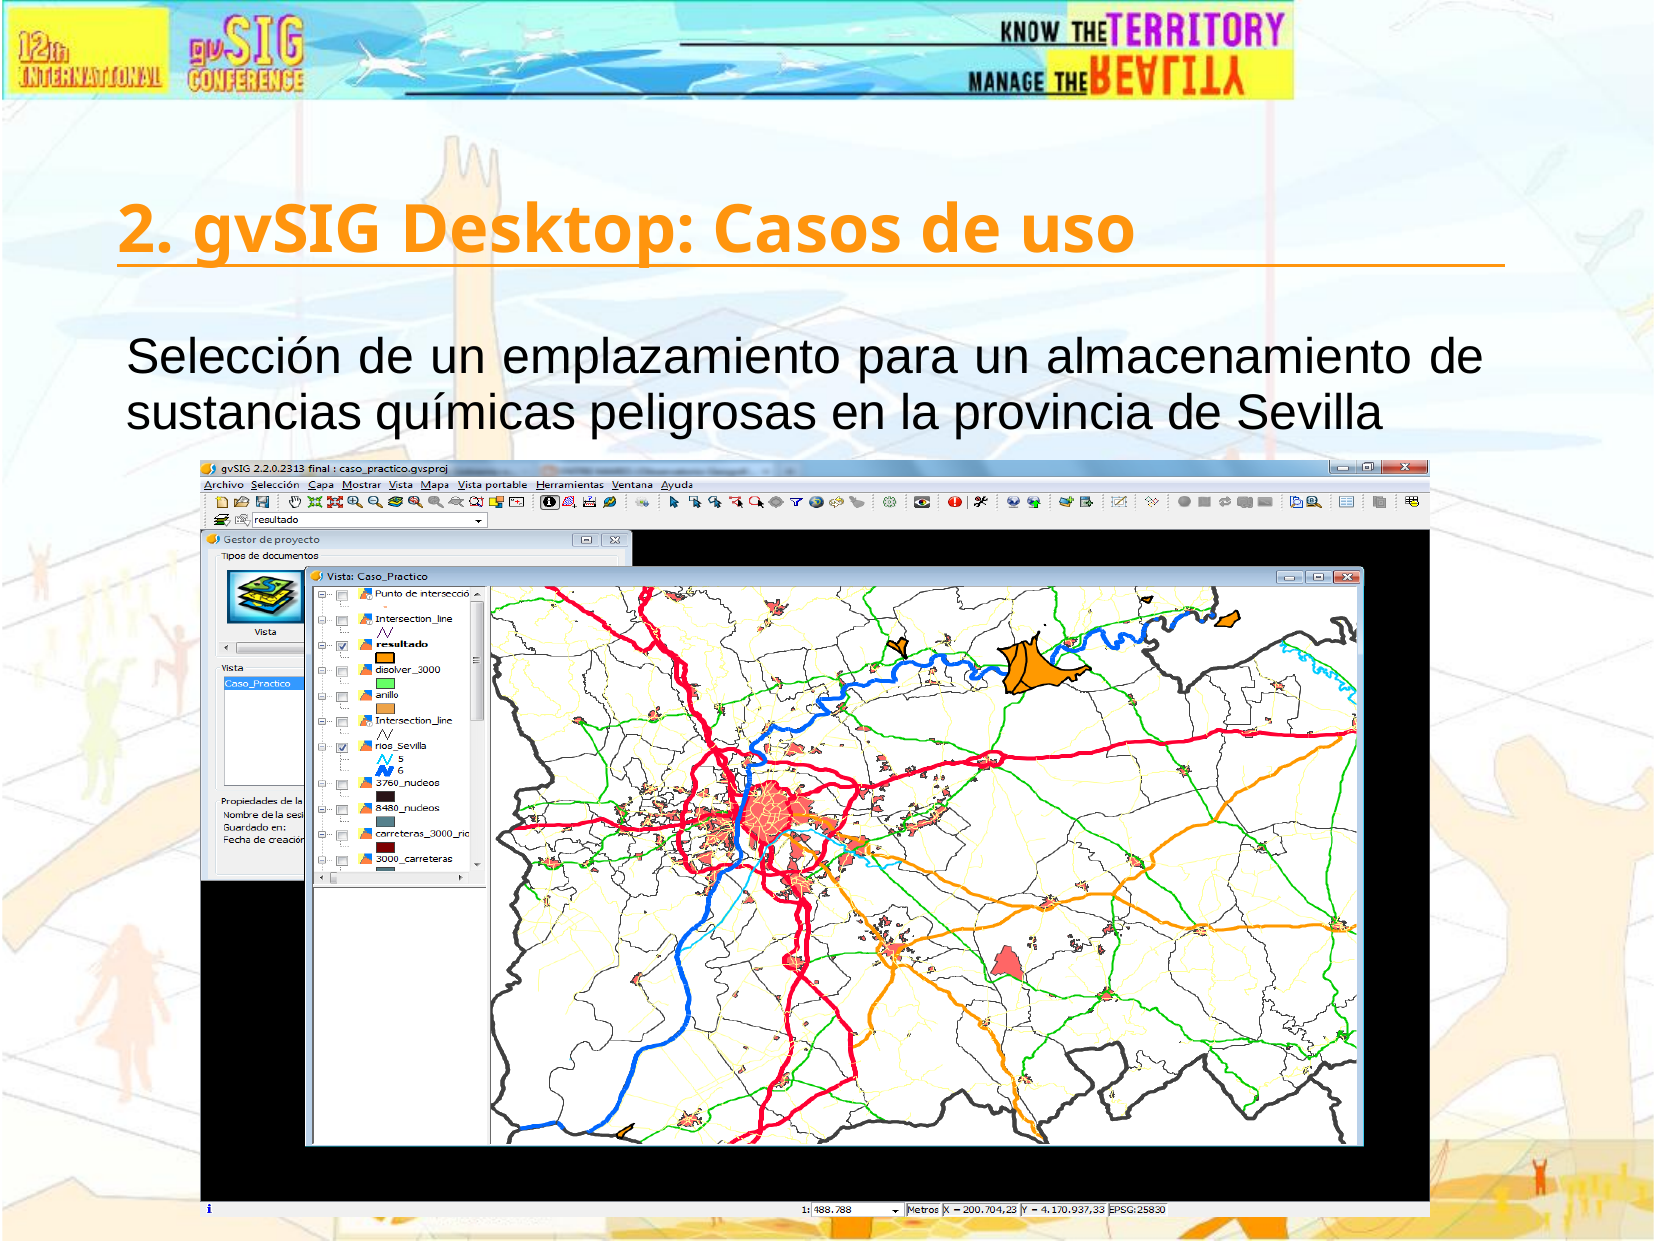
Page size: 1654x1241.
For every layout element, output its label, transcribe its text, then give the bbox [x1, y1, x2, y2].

title 2. gvSIG Desktop: Casos de uso [117, 187, 1606, 266]
text_box Selección de un emplazamiento para un almacenamiento de sustancias químicas peligrosas en la provincia de Sevilla [111, 321, 1501, 449]
picture [2, 0, 1654, 1241]
